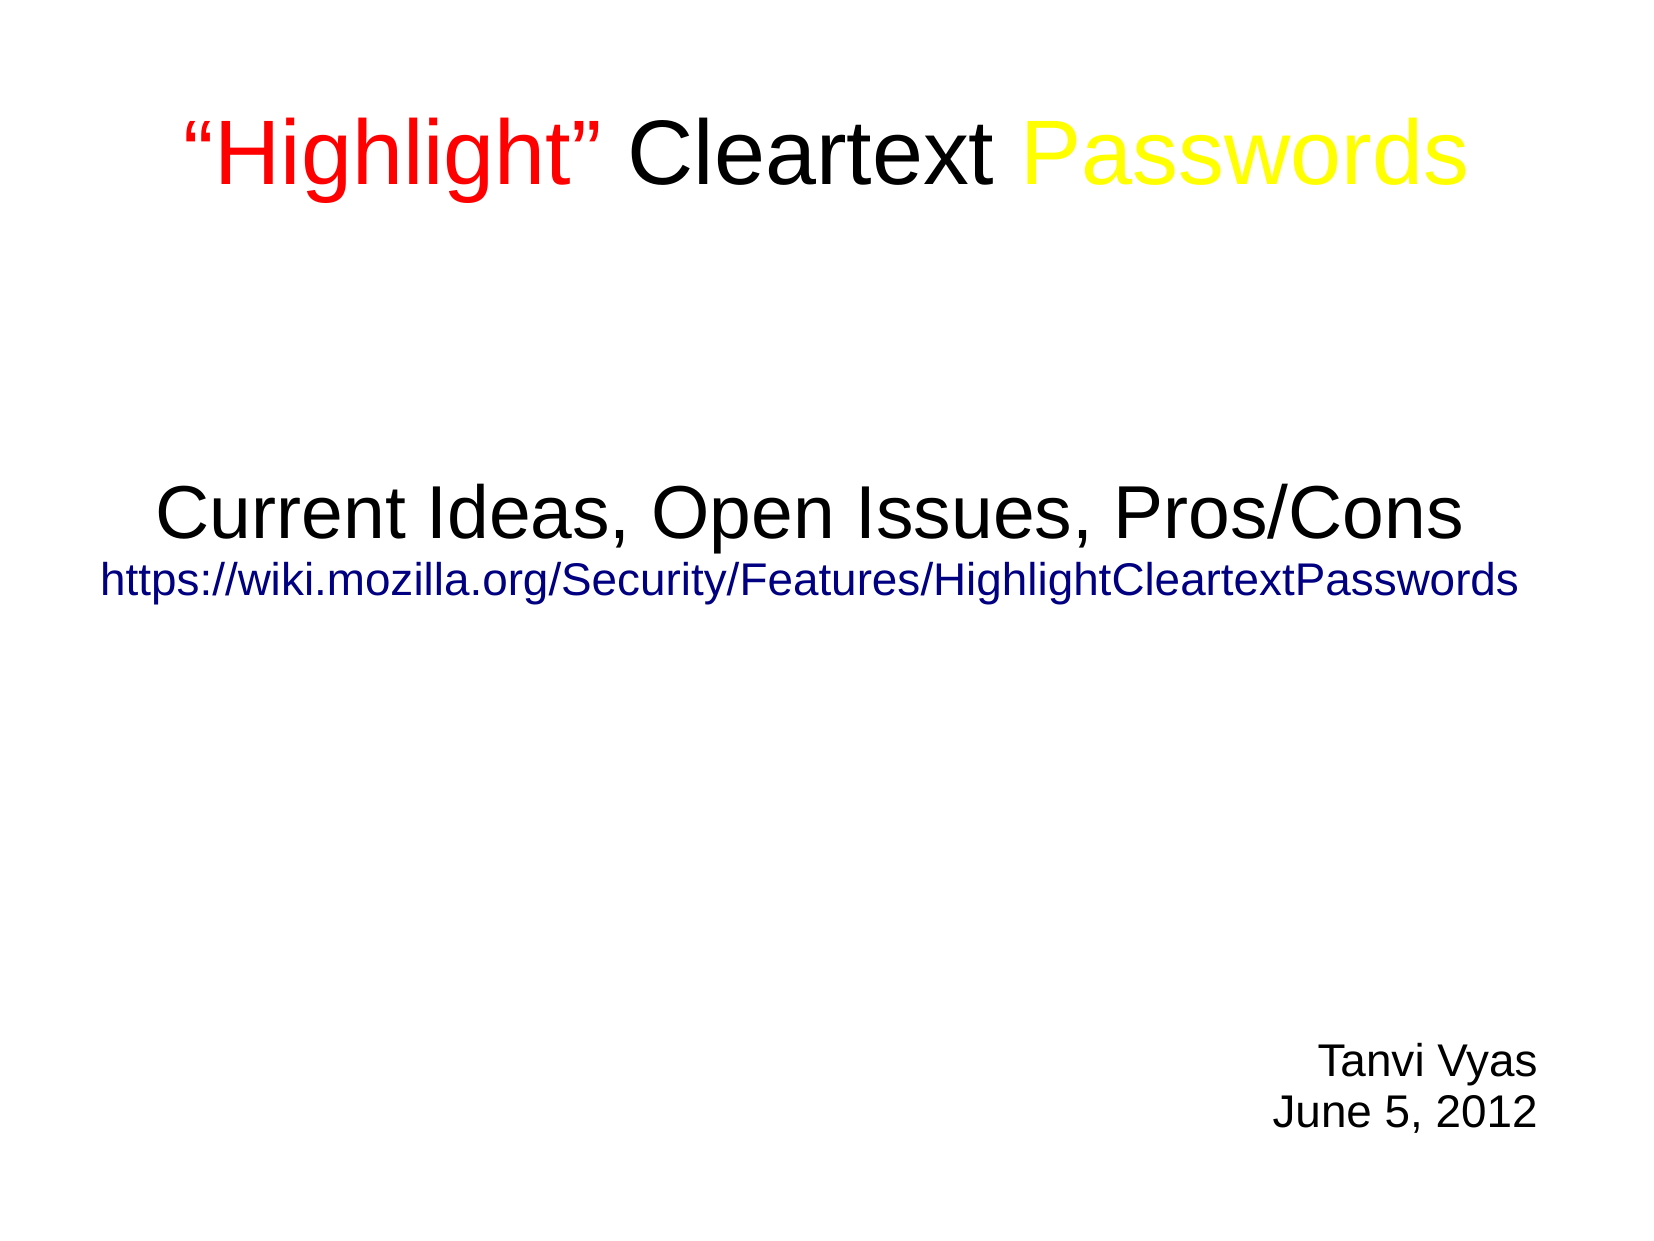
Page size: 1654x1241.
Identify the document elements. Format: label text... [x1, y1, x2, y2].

title “Highlight” Cleartext Passwords [82, 49, 1571, 257]
subtitle Current Ideas, Open Issues, Pros/Cons https://wiki.mozilla.org/Security/Features/HighlightCleartextPasswords Tanvi Vyas June 5, 2012 [82, 257, 1538, 1137]
